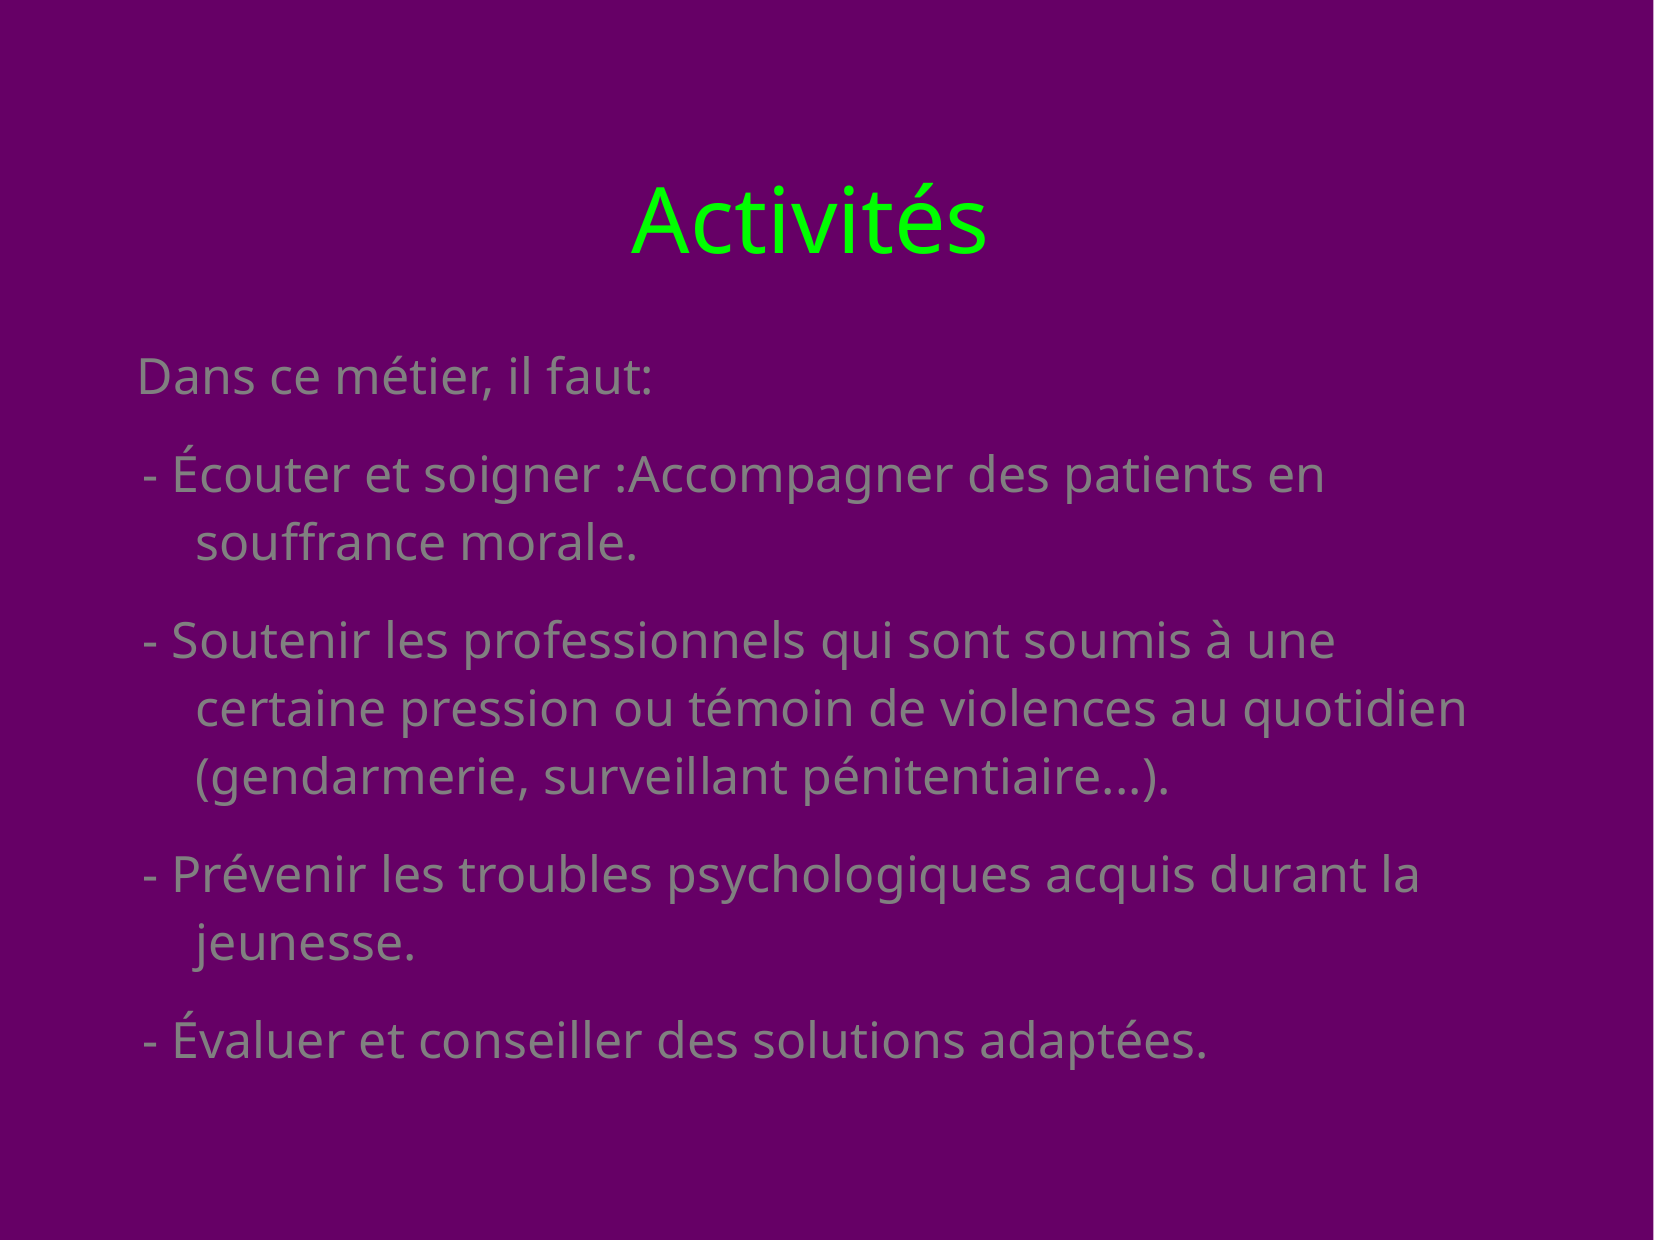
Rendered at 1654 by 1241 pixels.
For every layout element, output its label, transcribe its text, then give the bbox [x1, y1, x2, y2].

list Dans ce métier, il faut: - Écouter et soigner :Accompagner des patients en souffrance morale. - Soutenir les professionnels qui sont soumis à une certaine pression ou témoin de violences au quotidien (gendarmerie, surveillant pénitentiaire...). - Prévenir les troubles psychologiques acquis durant la jeunesse. - Évaluer et conseiller des solutions adaptées. [124, 340, 1506, 1123]
title Activités [88, 114, 1534, 322]
